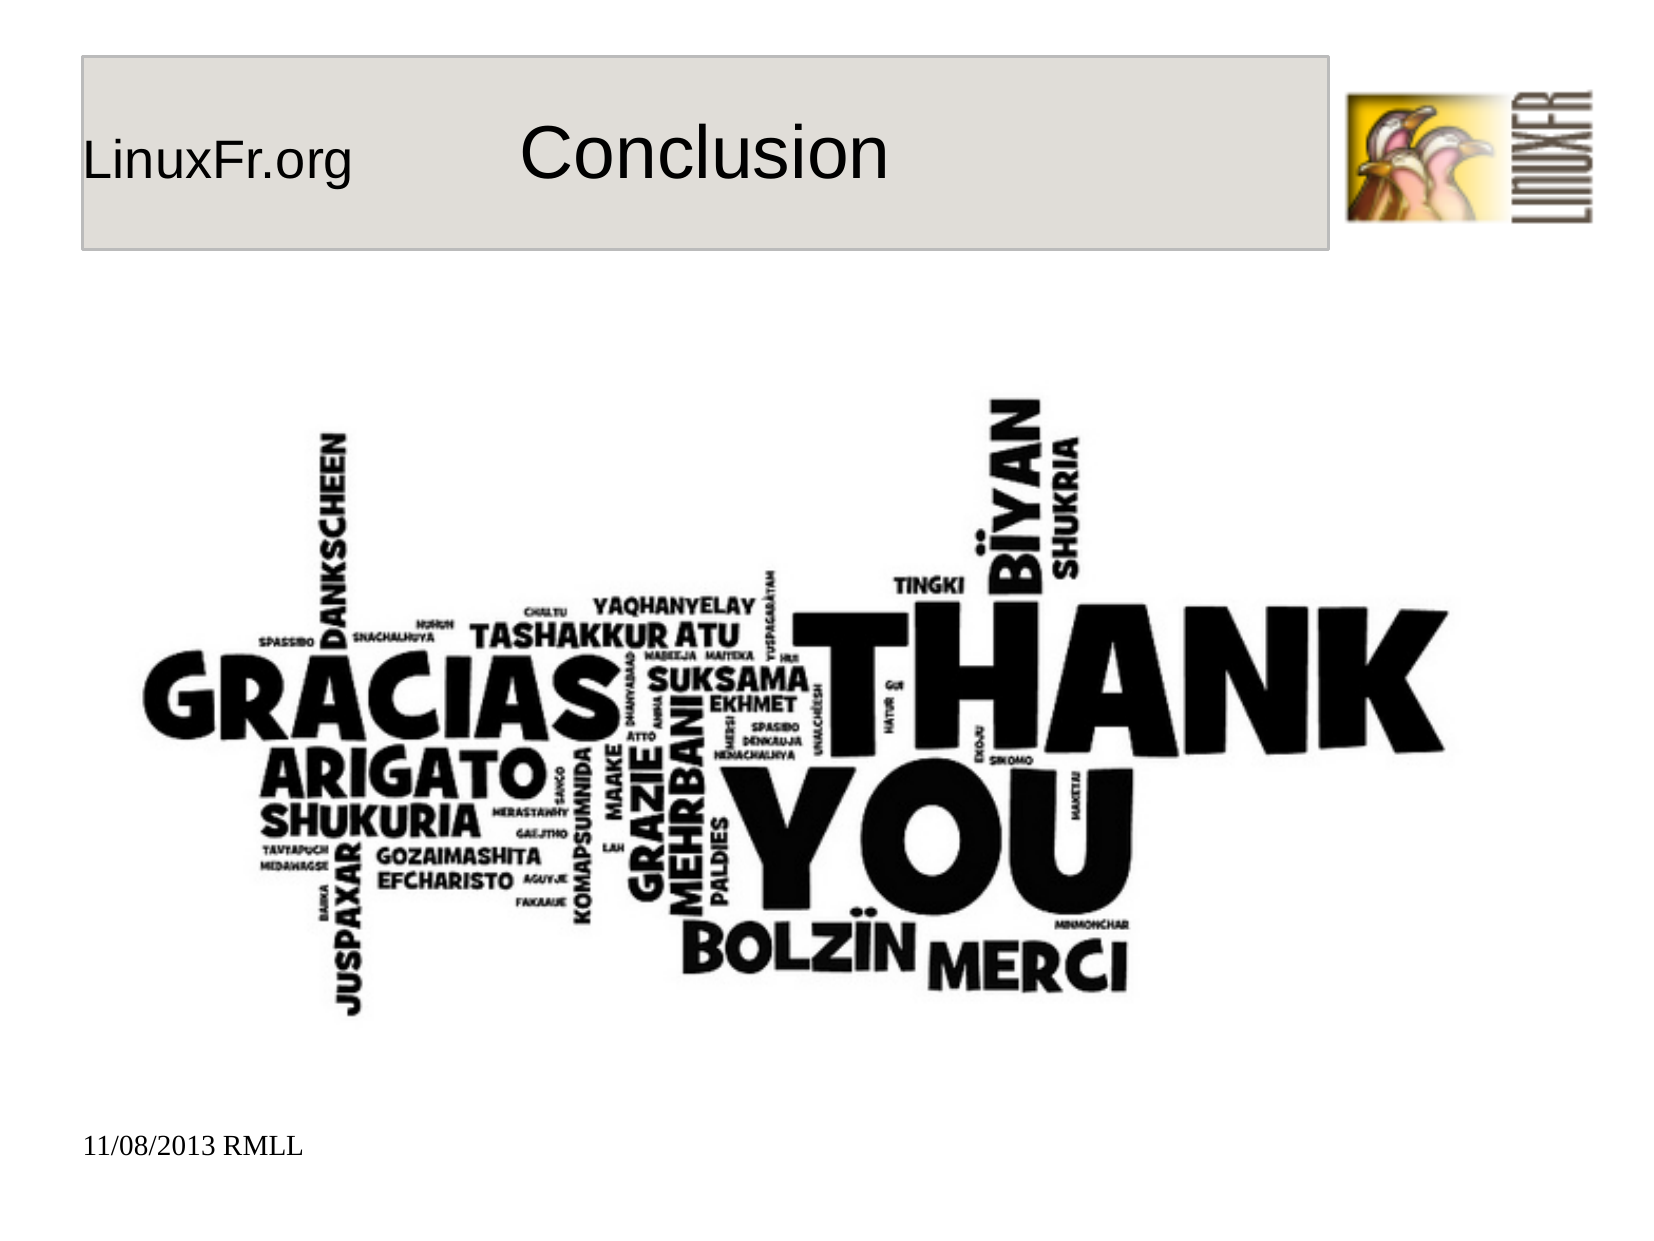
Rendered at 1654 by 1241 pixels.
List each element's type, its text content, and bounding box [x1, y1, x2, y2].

picture [120, 278, 1471, 1123]
picture [1341, 88, 1601, 229]
title LinuxFr.org Conclusion [82, 56, 1329, 250]
